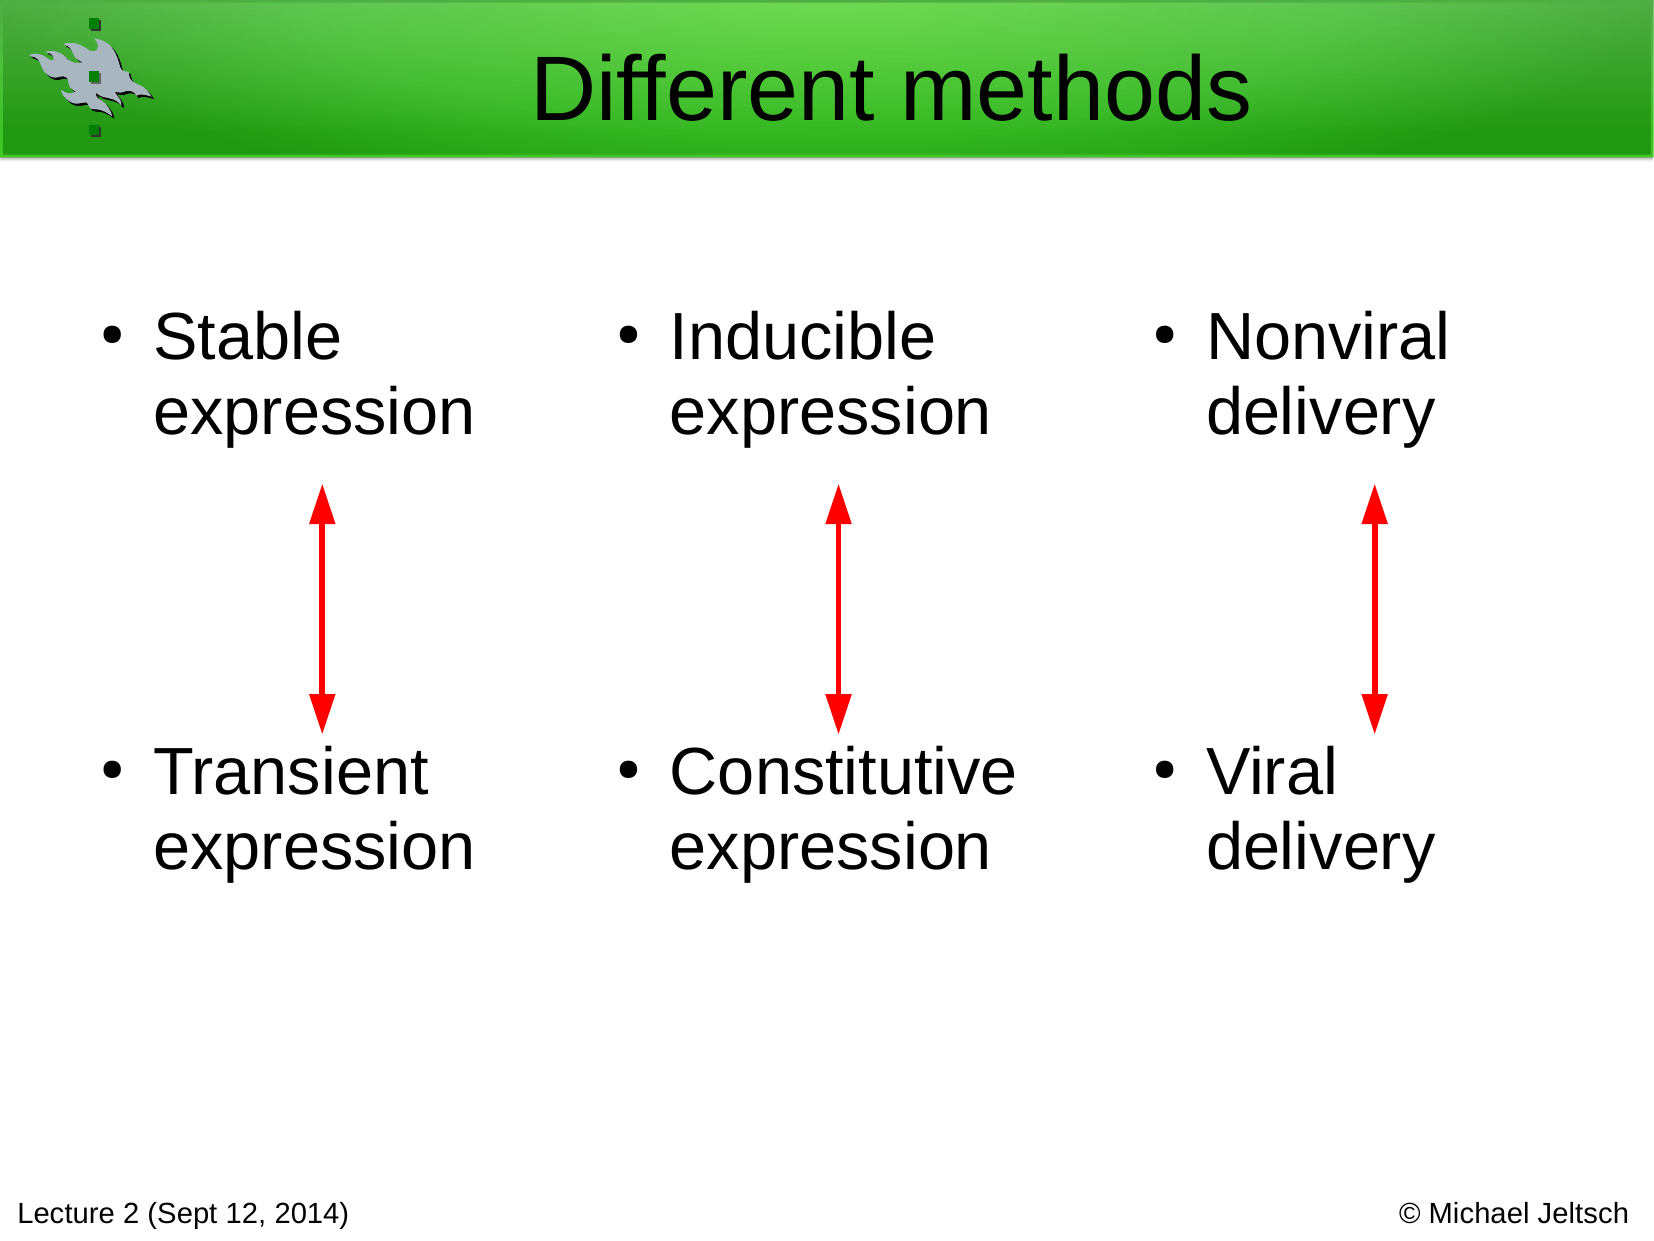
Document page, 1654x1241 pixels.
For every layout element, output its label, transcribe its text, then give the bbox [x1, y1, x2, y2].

list Transient expression [82, 733, 562, 934]
list Constitutive expression [598, 733, 1079, 934]
list Nonviral delivery [1135, 299, 1615, 485]
title Different methods [212, 17, 1571, 160]
list Viral delivery [1135, 733, 1615, 934]
list Inducible expression [598, 299, 1079, 485]
list Stable expression [82, 299, 562, 485]
